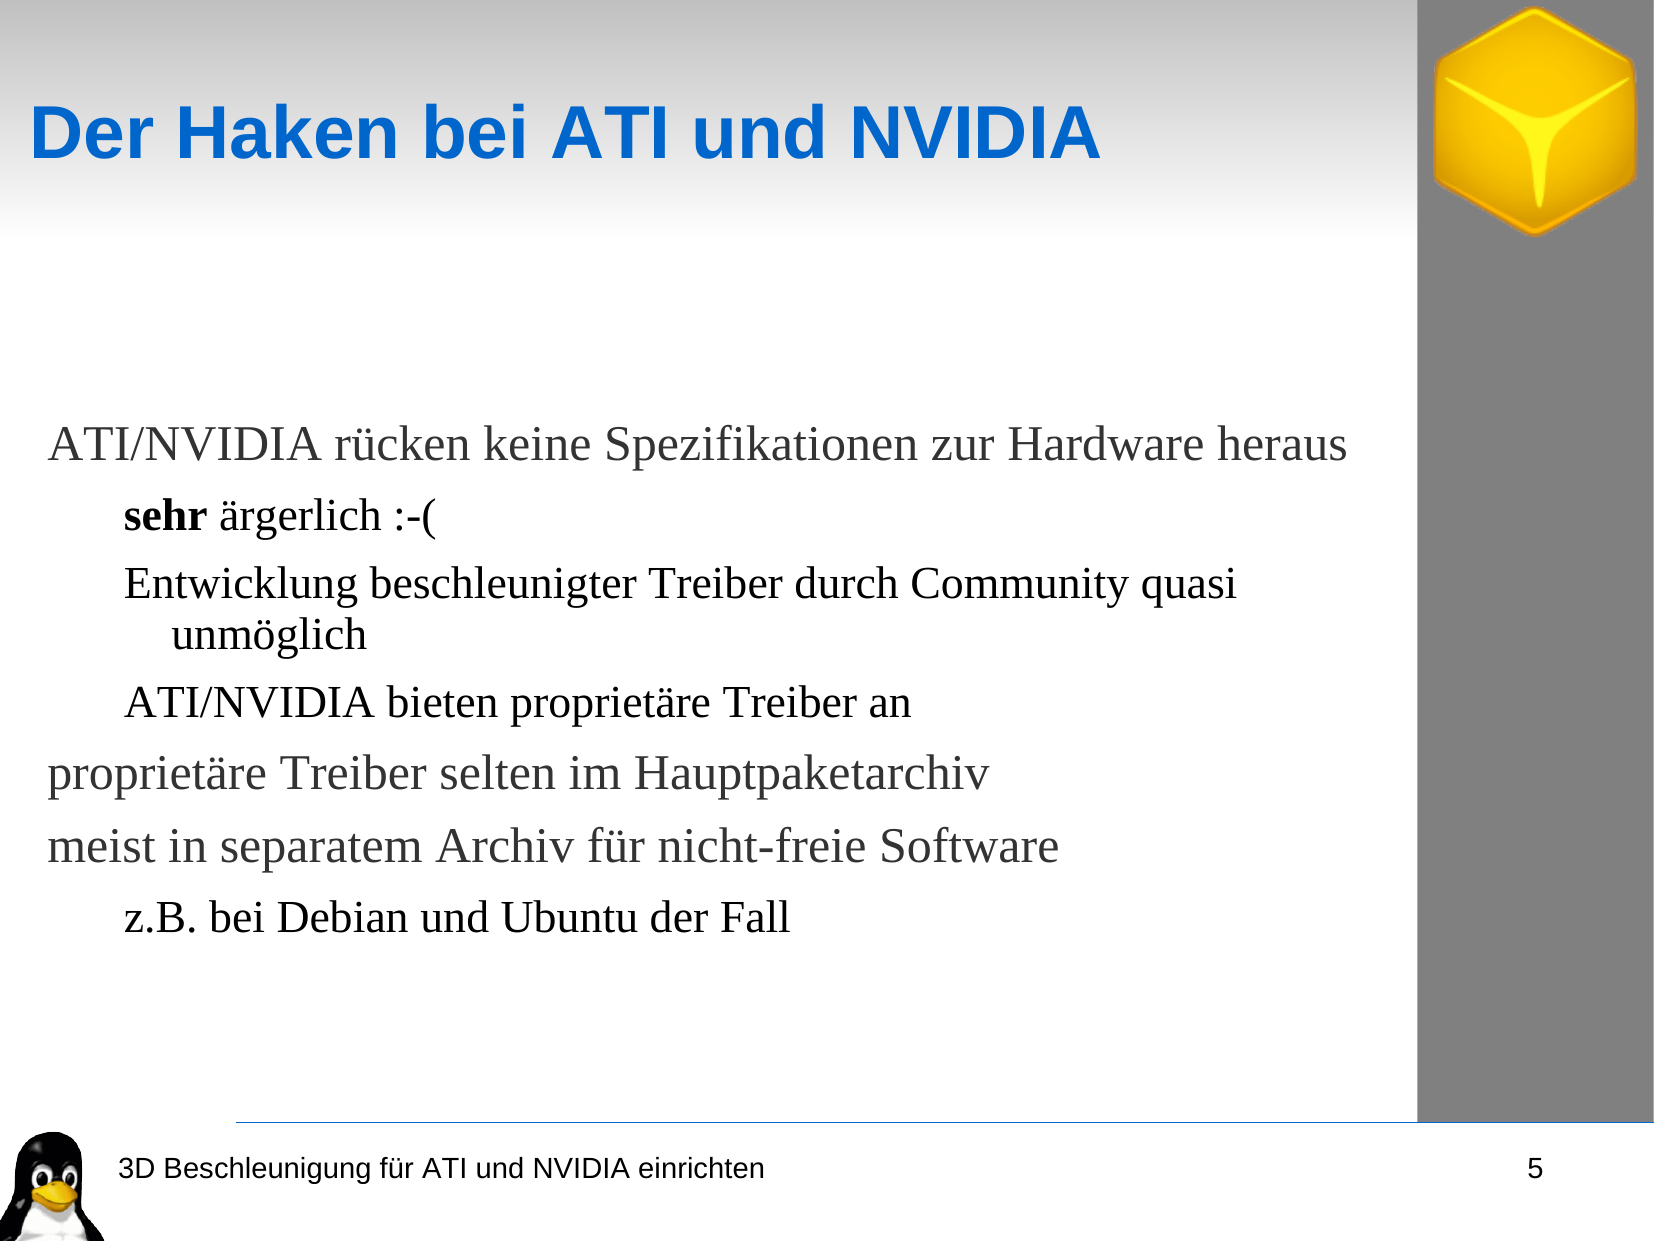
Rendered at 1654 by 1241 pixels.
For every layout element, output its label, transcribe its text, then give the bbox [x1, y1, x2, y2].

title Der Haken bei ATI und NVIDIA [29, 29, 1388, 237]
list ATI/NVIDIA rücken keine Spezifikationen zur Hardware heraus sehr ärgerlich :-( Entwicklung beschleunigter Treiber durch Community quasi unmöglich ATI/NVIDIA bieten proprietäre Treiber an proprietäre Treiber selten im Hauptpaketarchiv meist in separatem Archiv für nicht-freie Software z.B. bei Debian und Ubuntu der Fall [29, 265, 1388, 1093]
picture [139, 1160, 148, 1176]
picture [1433, 6, 1638, 237]
picture [0, 1121, 148, 1241]
